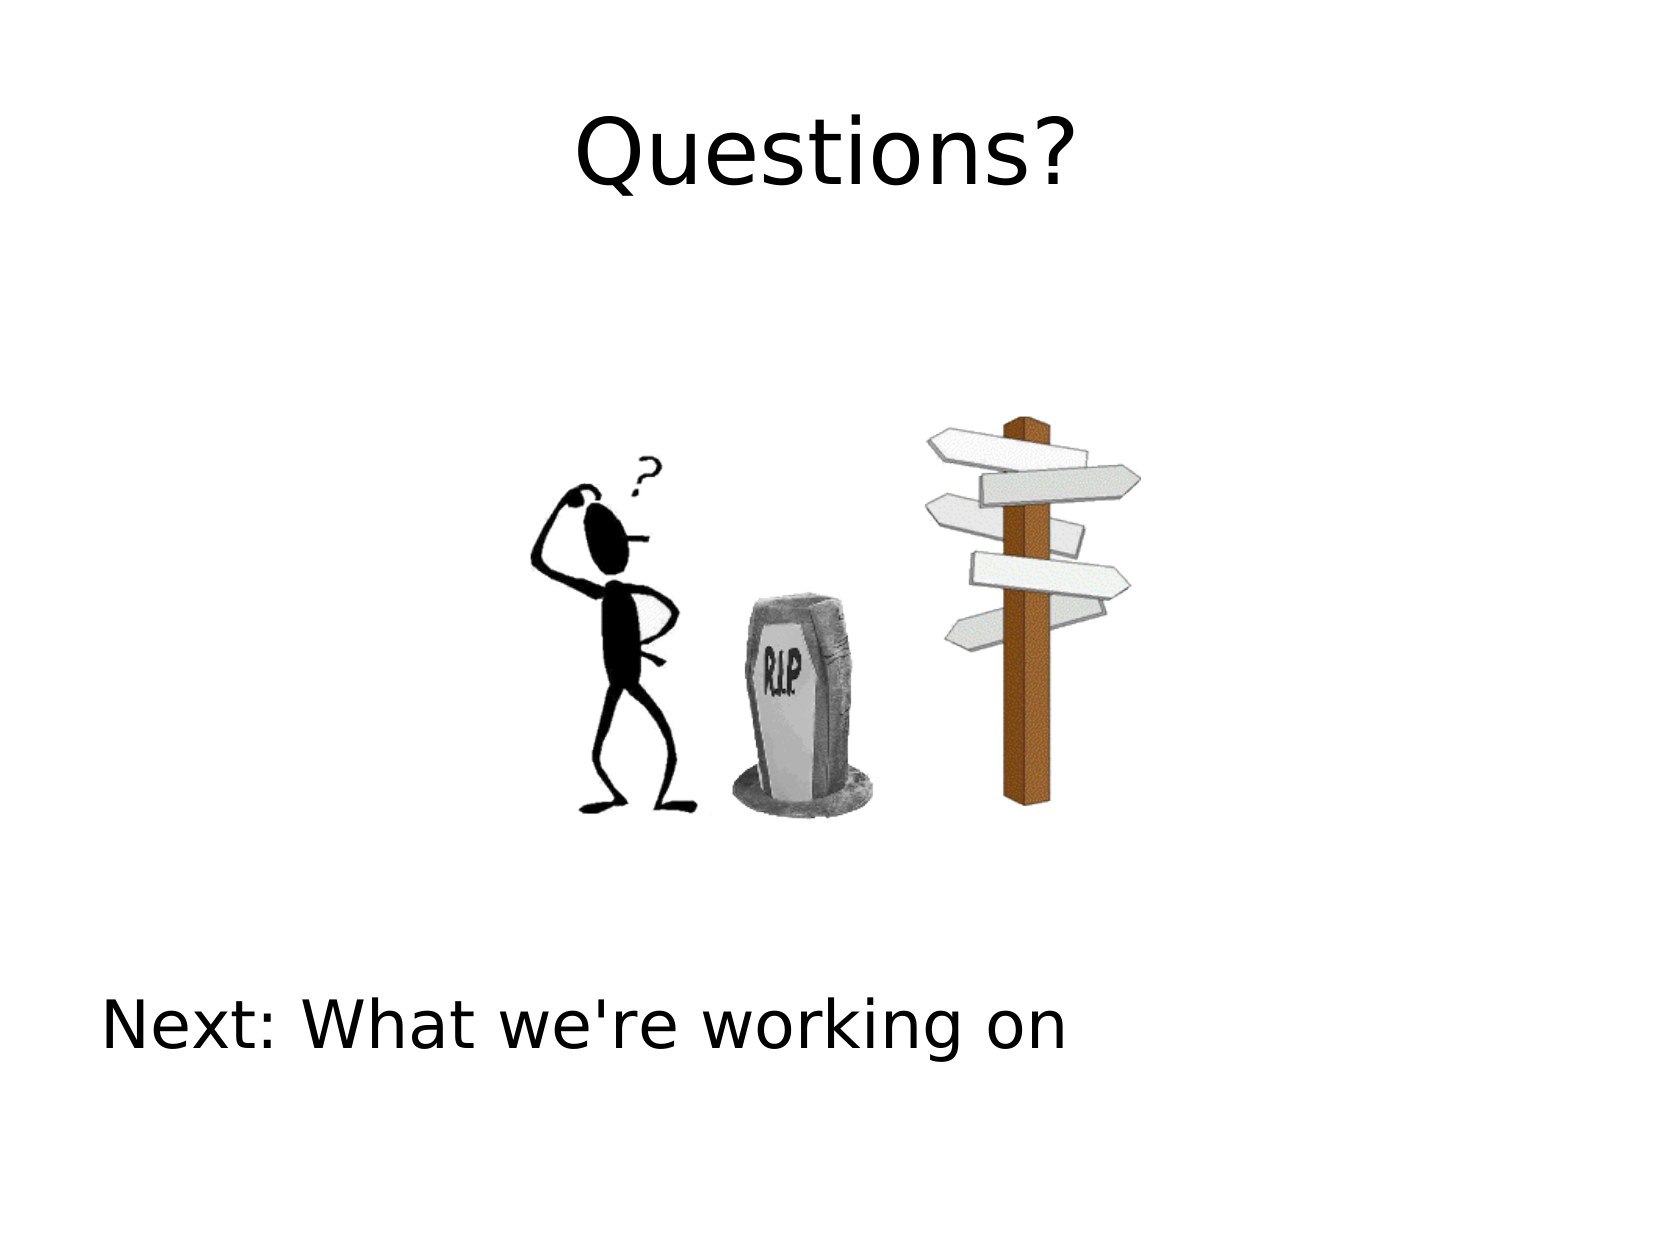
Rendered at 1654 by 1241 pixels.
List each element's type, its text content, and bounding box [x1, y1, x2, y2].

picture [515, 415, 1141, 822]
list Next: What we're working on [82, 987, 1571, 1111]
title Questions? [82, 49, 1571, 257]
